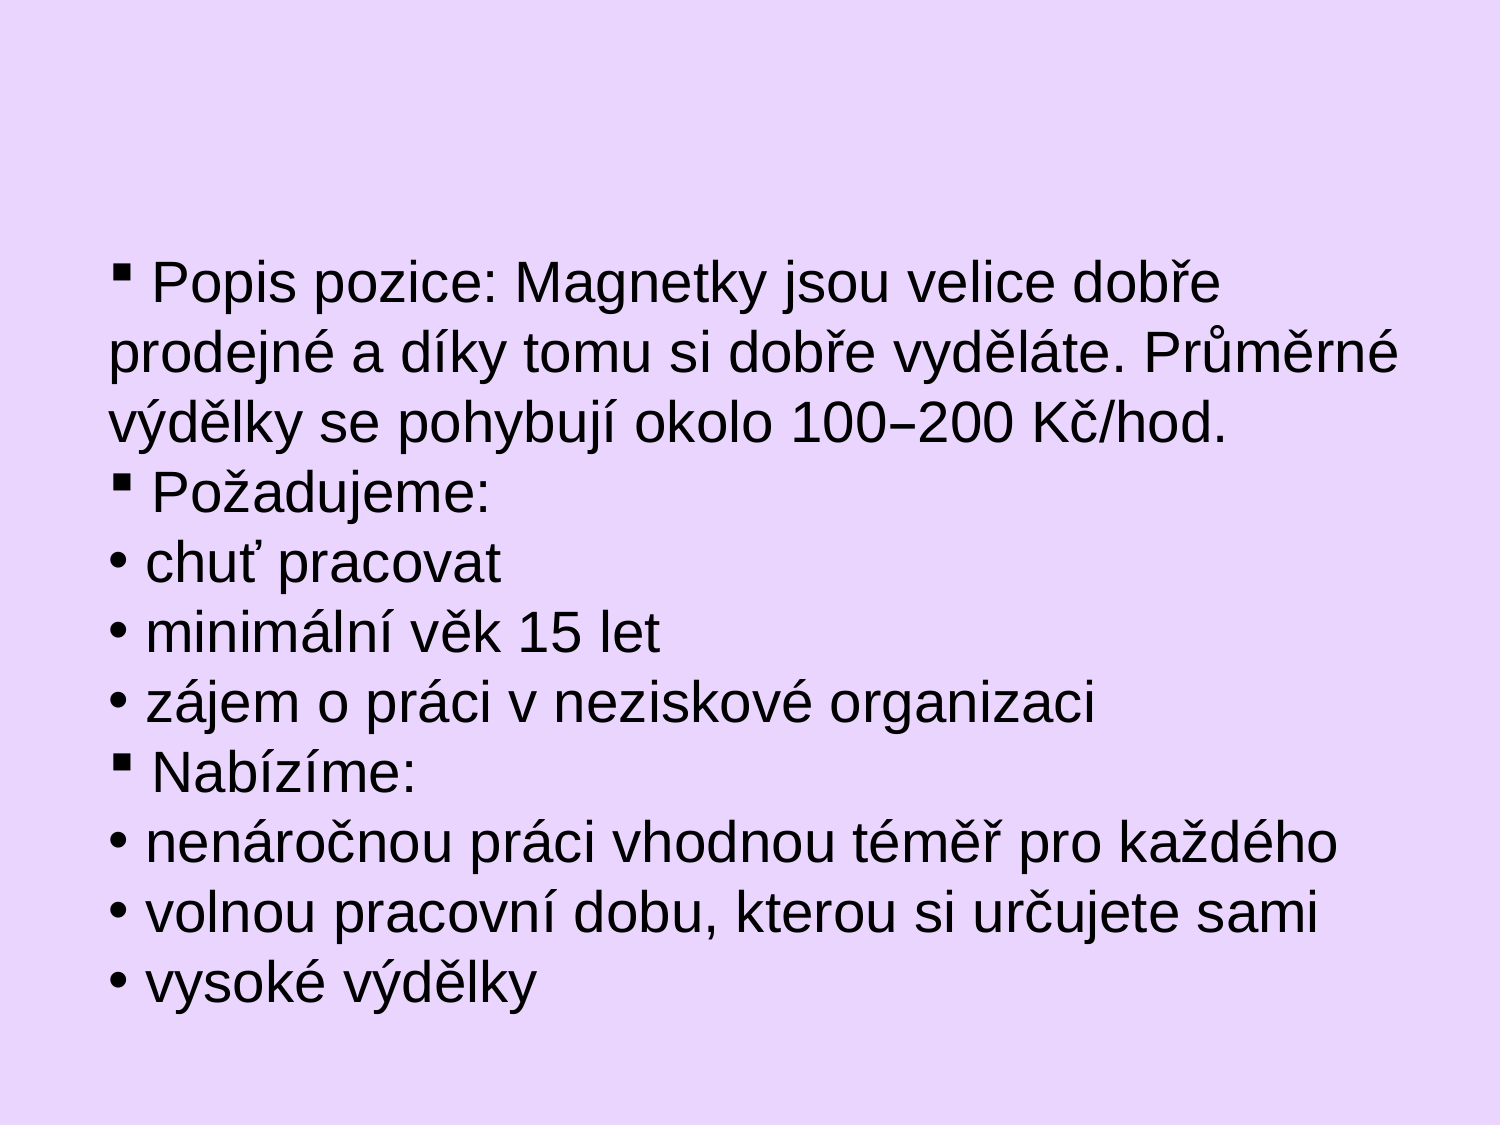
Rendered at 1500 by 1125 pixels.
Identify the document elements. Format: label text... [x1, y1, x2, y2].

text_box Popis pozice: Magnetky jsou velice dobře prodejné a díky tomu si dobře vyděláte. Průměrné výdělky se pohybují okolo 100–200 Kč/hod. Požadujeme: chuť pracovat minimální věk 15 let zájem o práci v neziskové organizaci Nabízíme: nenáročnou práci vhodnou téměř pro každého volnou pracovní dobu, kterou si určujete sami vysoké výdělky [93, 236, 1442, 1023]
